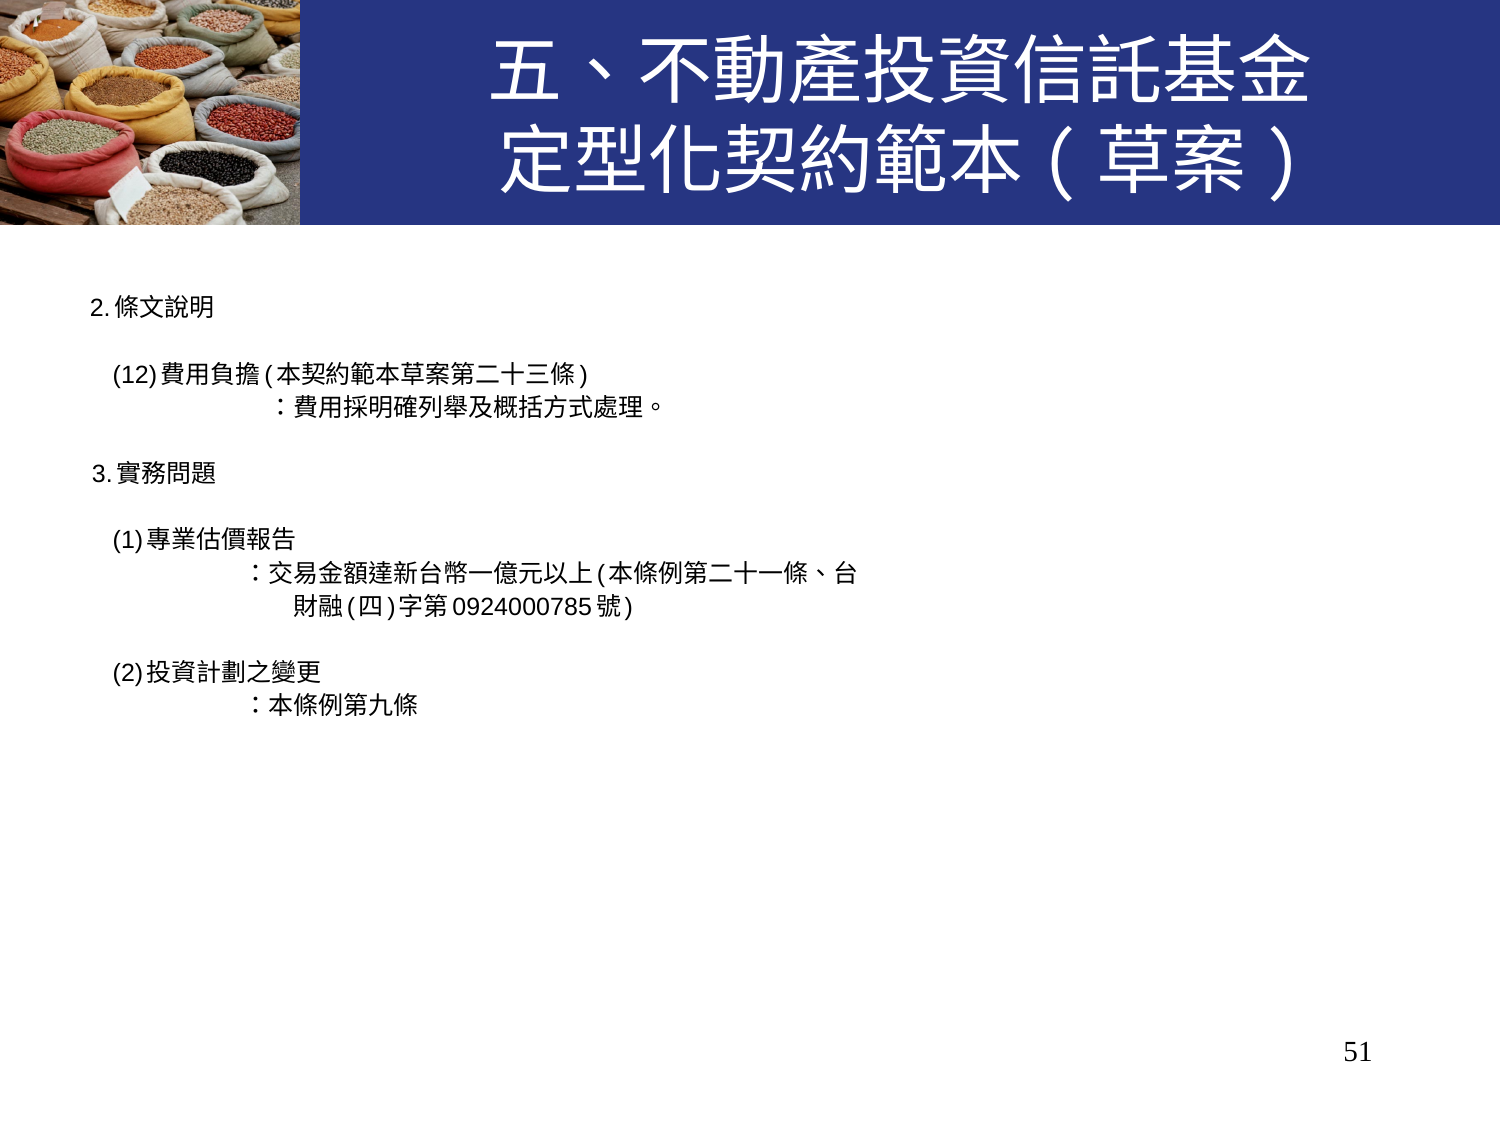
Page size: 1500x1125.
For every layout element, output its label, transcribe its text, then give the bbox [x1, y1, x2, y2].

picture [0, 0, 300, 225]
list 2.條文說明 (12)費用負擔(本契約範本草案第二十三條) ：費用採明確列舉及概括方式處理。 3.實務問題 (1)專業估價報告 ：交易金額達新台幣一億元以上(本條例第二十一條、台 財融(四)字第0924000785號) (2)投資計劃之變更 ：本條例第九條 [0, 287, 1276, 950]
title 五、不動產投資信託基金 定型化契約範本(草案) [300, 0, 1500, 225]
